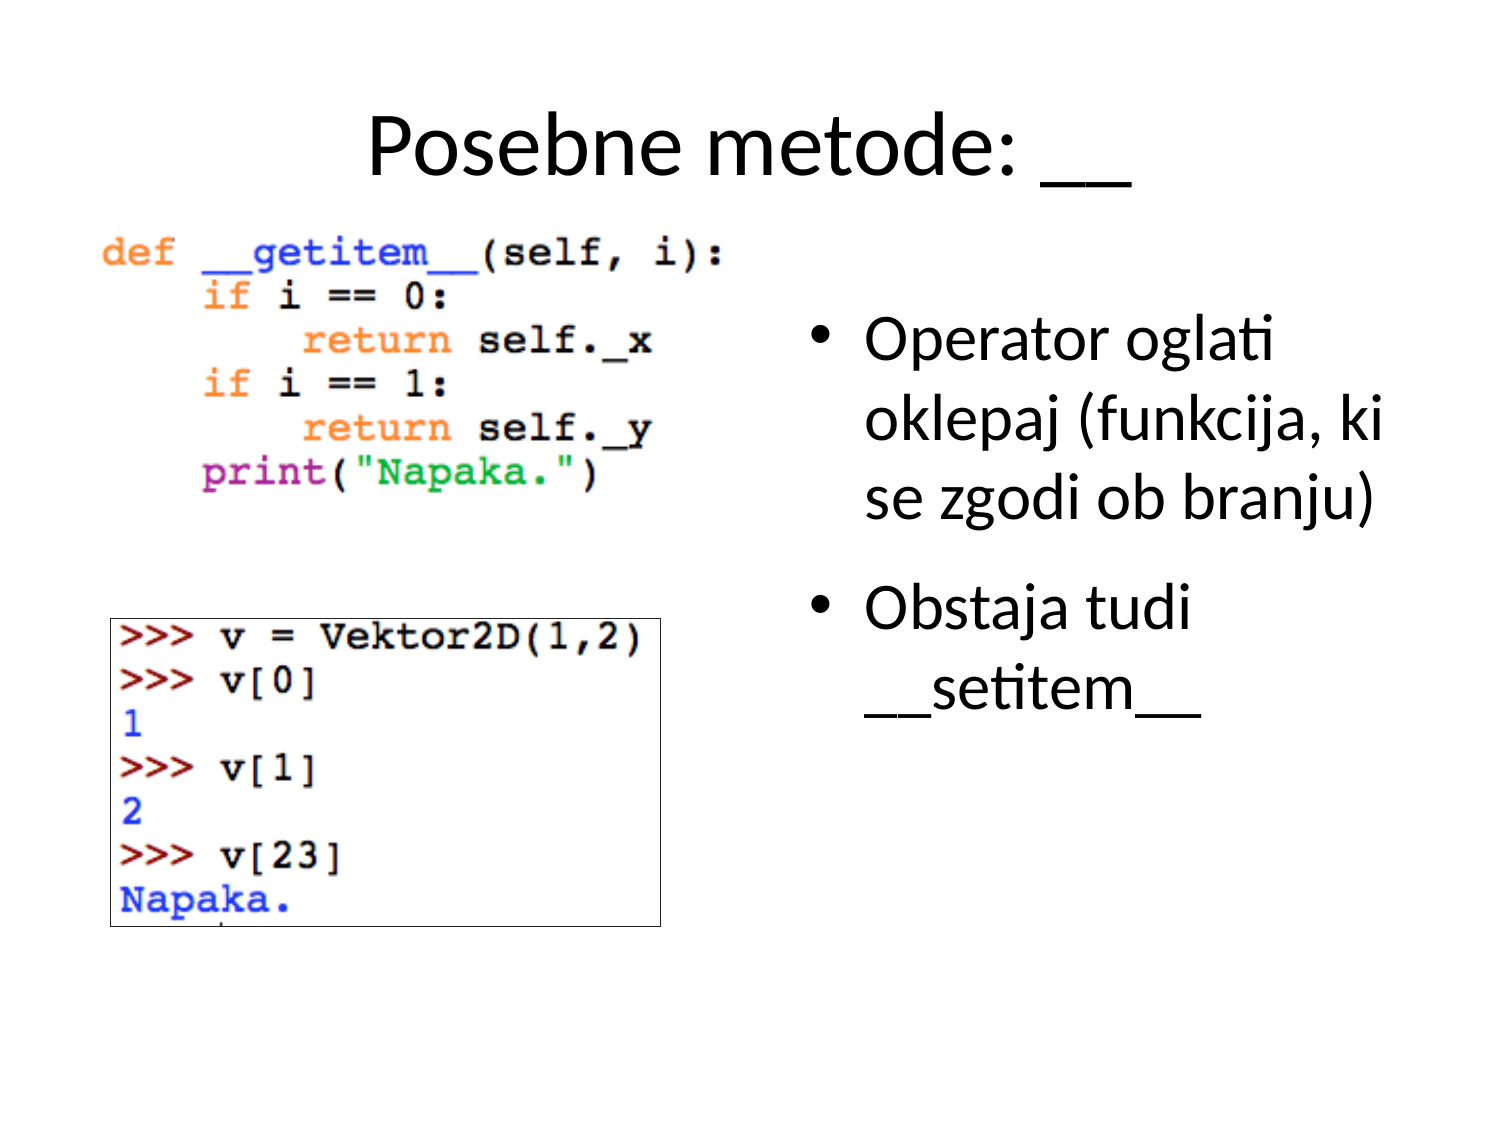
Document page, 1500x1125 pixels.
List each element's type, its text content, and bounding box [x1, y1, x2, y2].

list Operator oglati oklepaj (funkcija, ki se zgodi ob branju) Obstaja tudi __setitem__ [793, 285, 1425, 1005]
picture [96, 232, 749, 514]
picture [110, 618, 661, 927]
title Posebne metode: __ [75, 45, 1425, 233]
